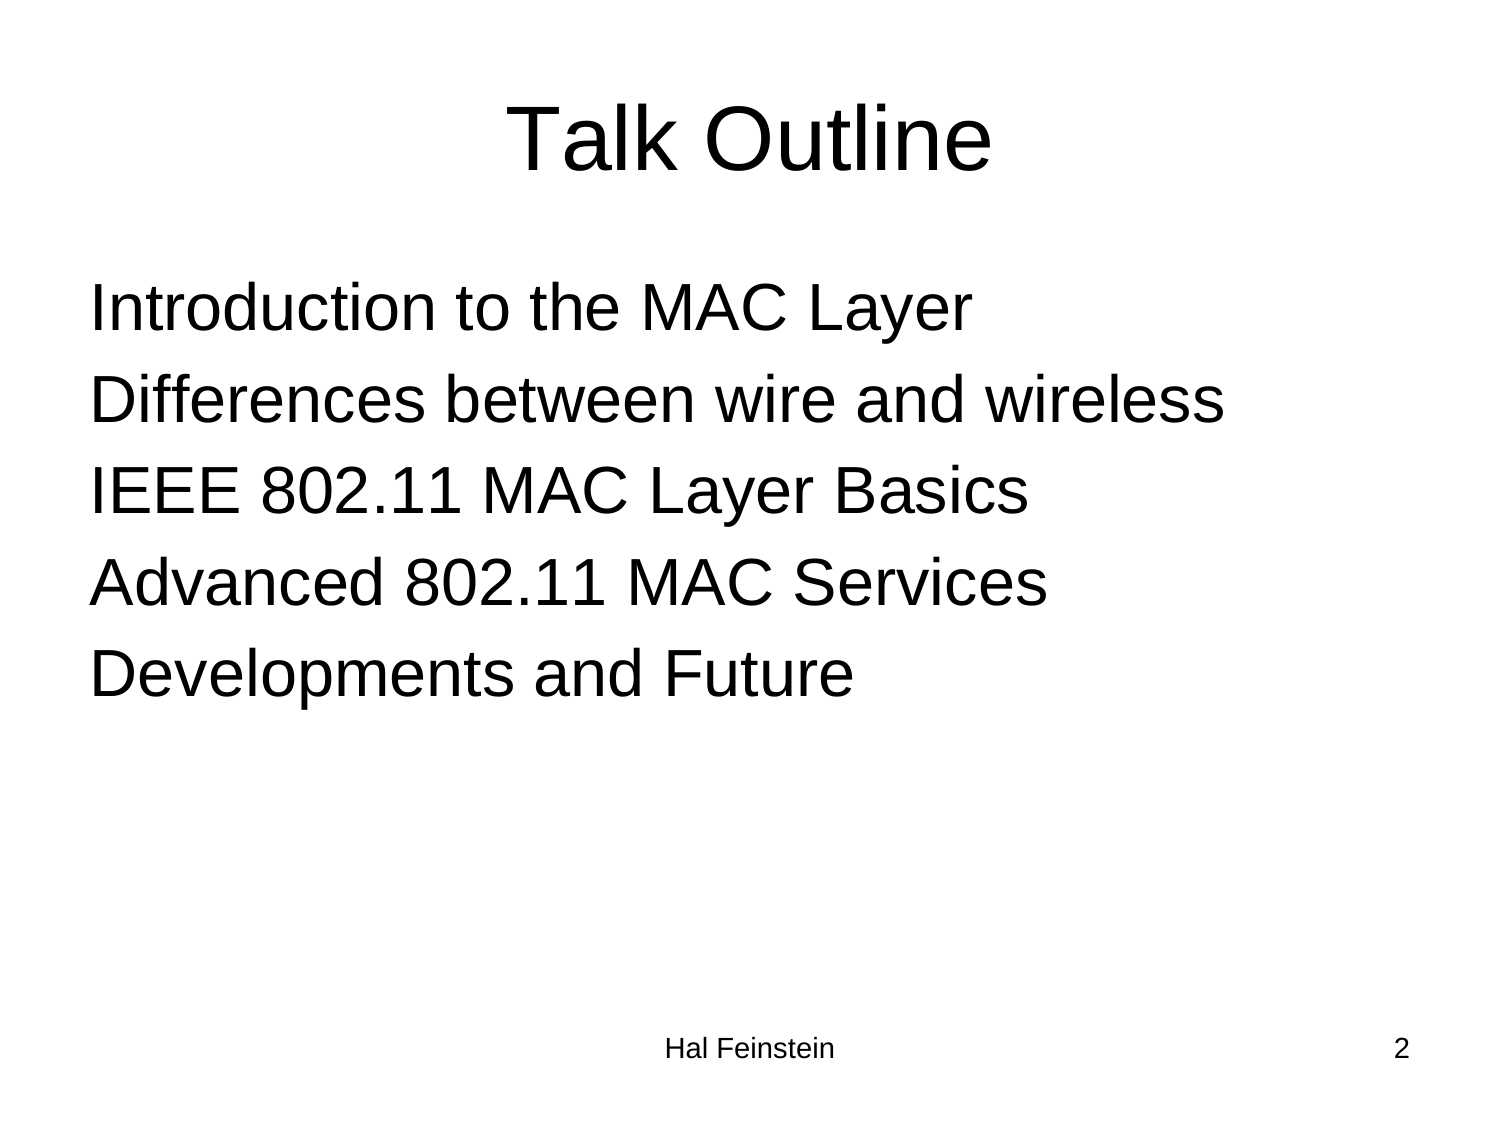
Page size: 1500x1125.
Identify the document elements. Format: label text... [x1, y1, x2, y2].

title Talk Outline [75, 45, 1426, 233]
list Introduction to the MAC Layer Differences between wire and wireless IEEE 802.11 MAC Layer Basics Advanced 802.11 MAC Services Developments and Future [75, 262, 1426, 1125]
